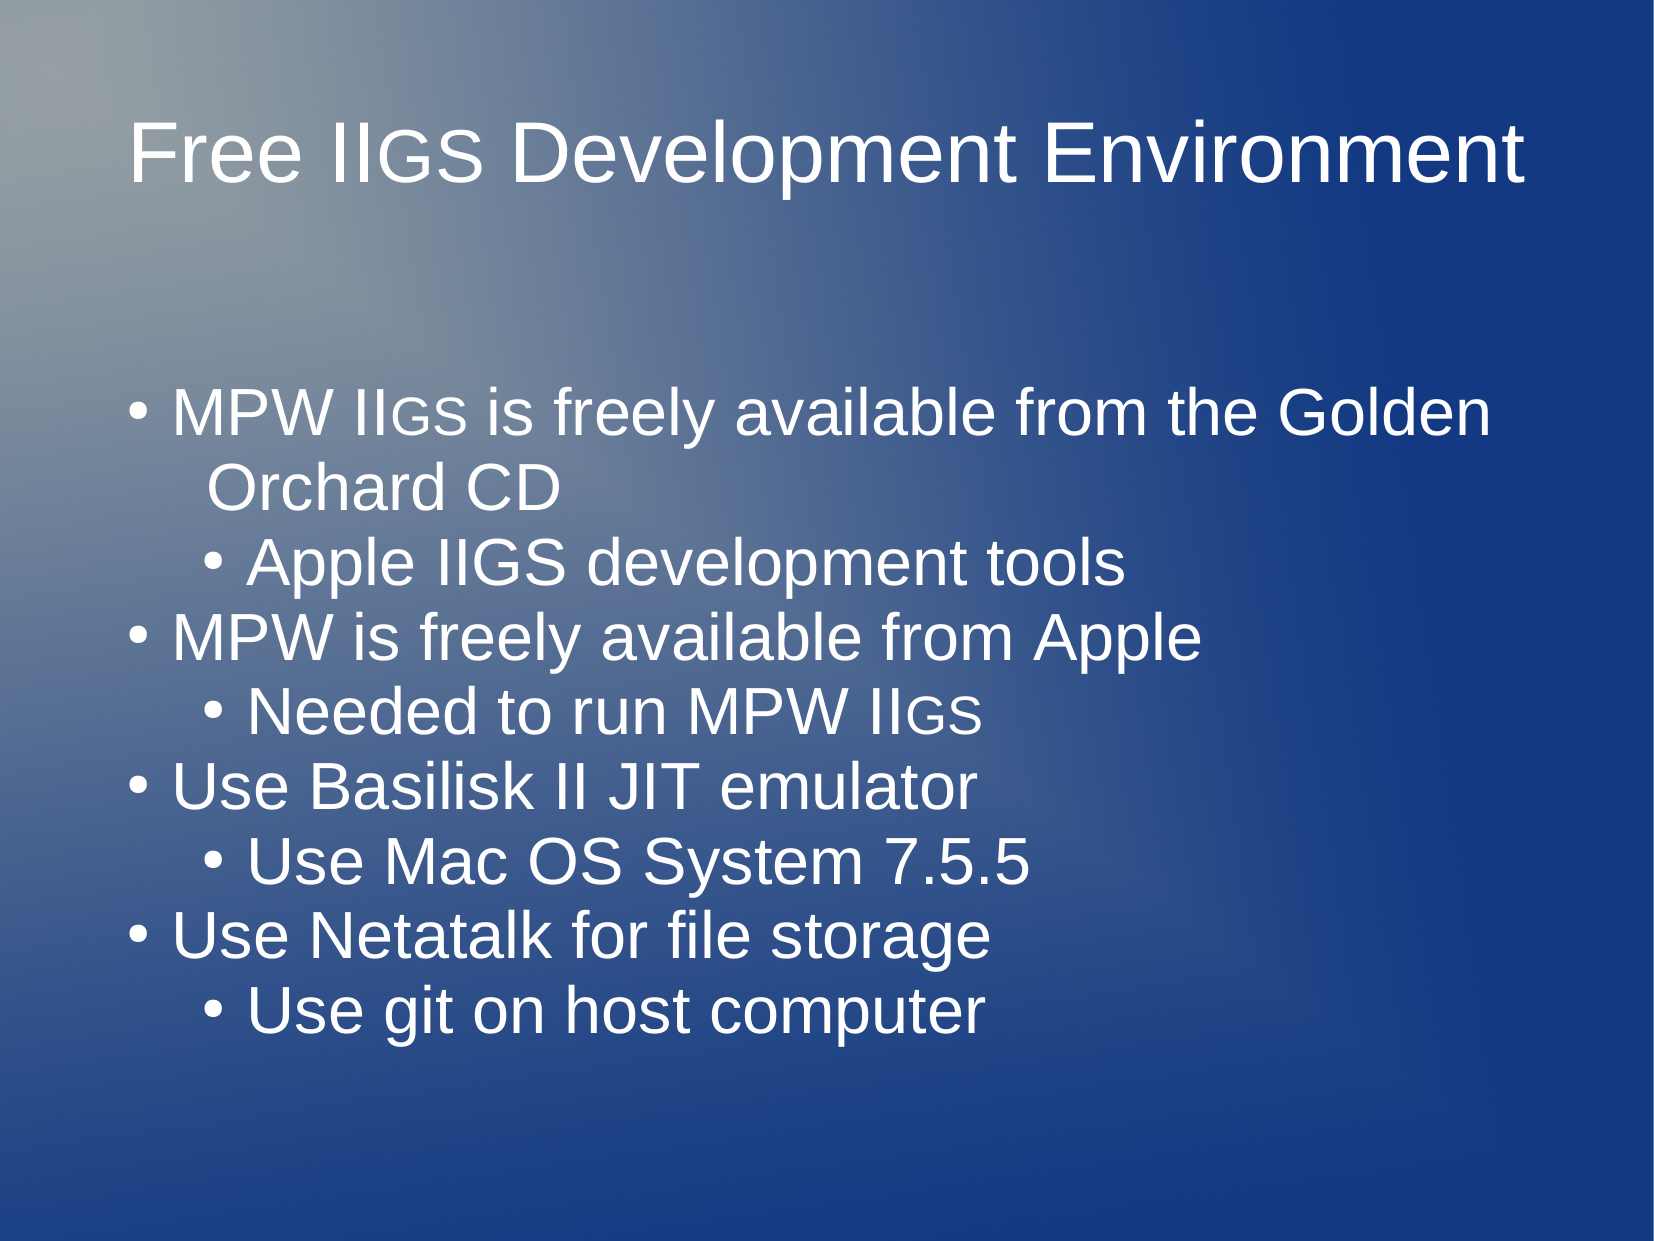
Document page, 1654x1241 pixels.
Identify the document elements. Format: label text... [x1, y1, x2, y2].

title Free IIGS Development Environment [82, 49, 1571, 257]
picture [0, 0, 1654, 1241]
subtitle MPW IIGS is freely available from the Golden Orchard CD Apple IIGS development tools MPW is freely available from Apple Needed to run MPW IIGS Use Basilisk II JIT emulator Use Mac OS System 7.5.5 Use Netatalk for file storage Use git on host computer [86, 375, 1576, 1049]
